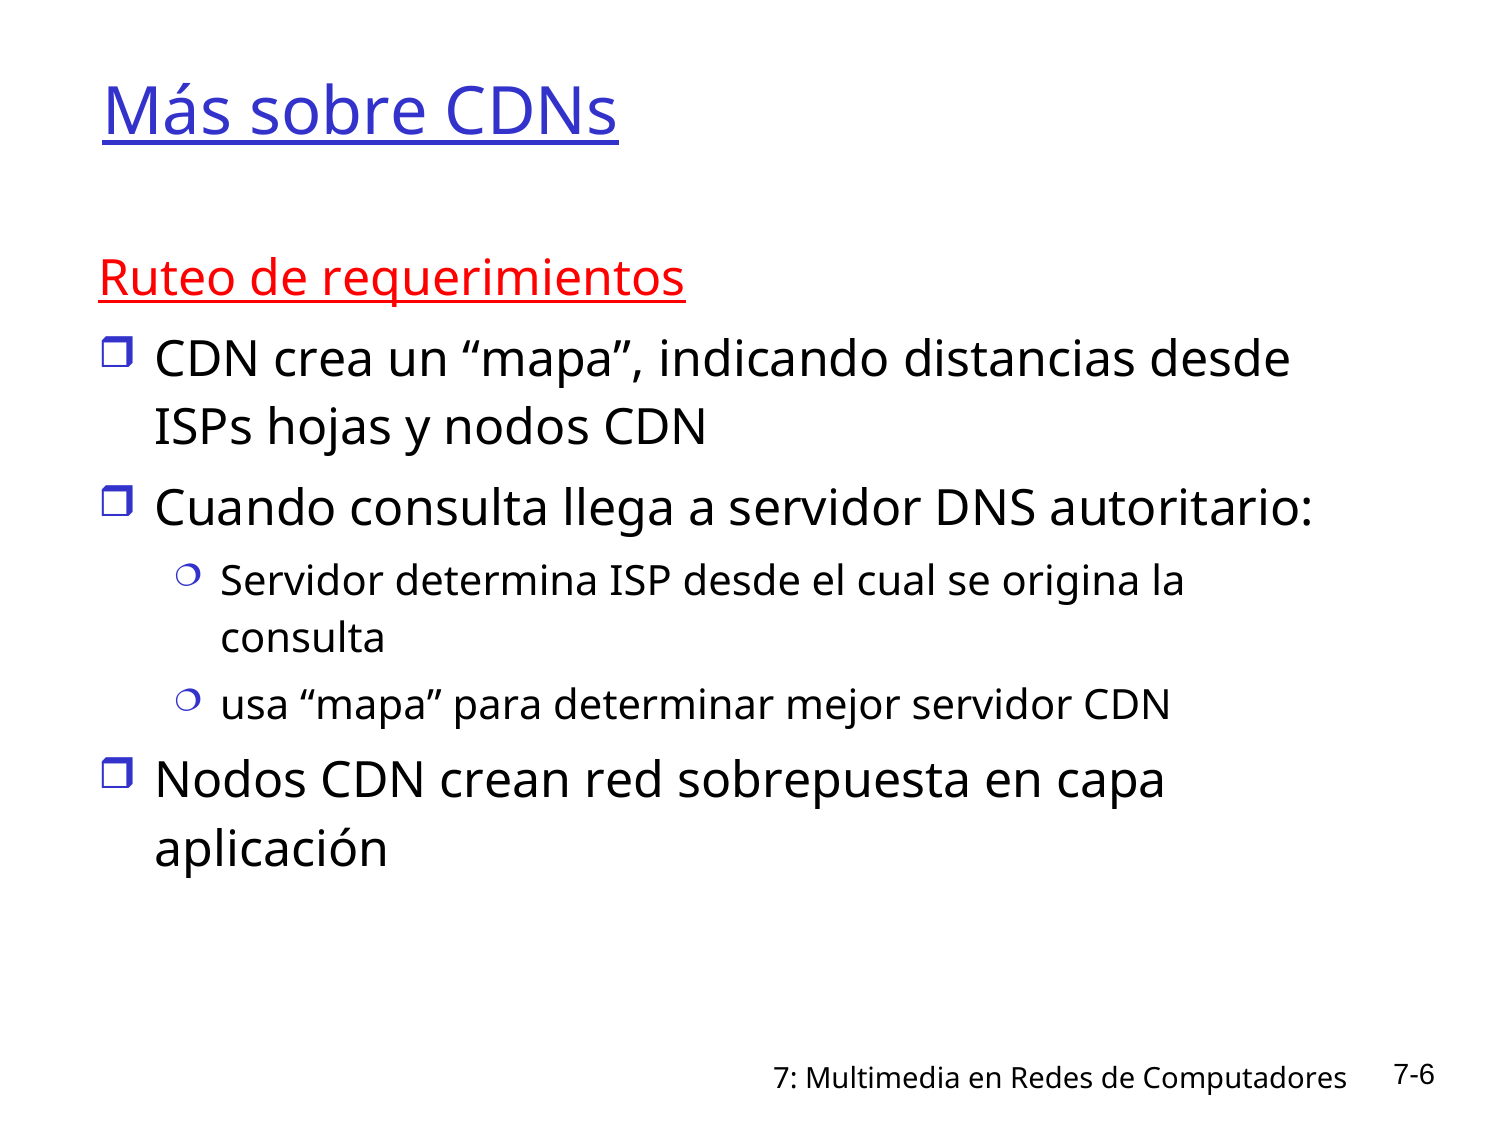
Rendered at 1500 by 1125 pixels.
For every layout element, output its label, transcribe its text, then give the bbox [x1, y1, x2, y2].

title Más sobre CDNs [87, 37, 1363, 181]
list Ruteo de requerimientos CDN crea un “mapa”, indicando distancias desde ISPs hojas y nodos CDN Cuando consulta llega a servidor DNS autoritario: Servidor determina ISP desde el cual se origina la consulta usa “mapa” para determinar mejor servidor CDN Nodos CDN crean red sobrepuesta en capa aplicación [83, 234, 1371, 998]
